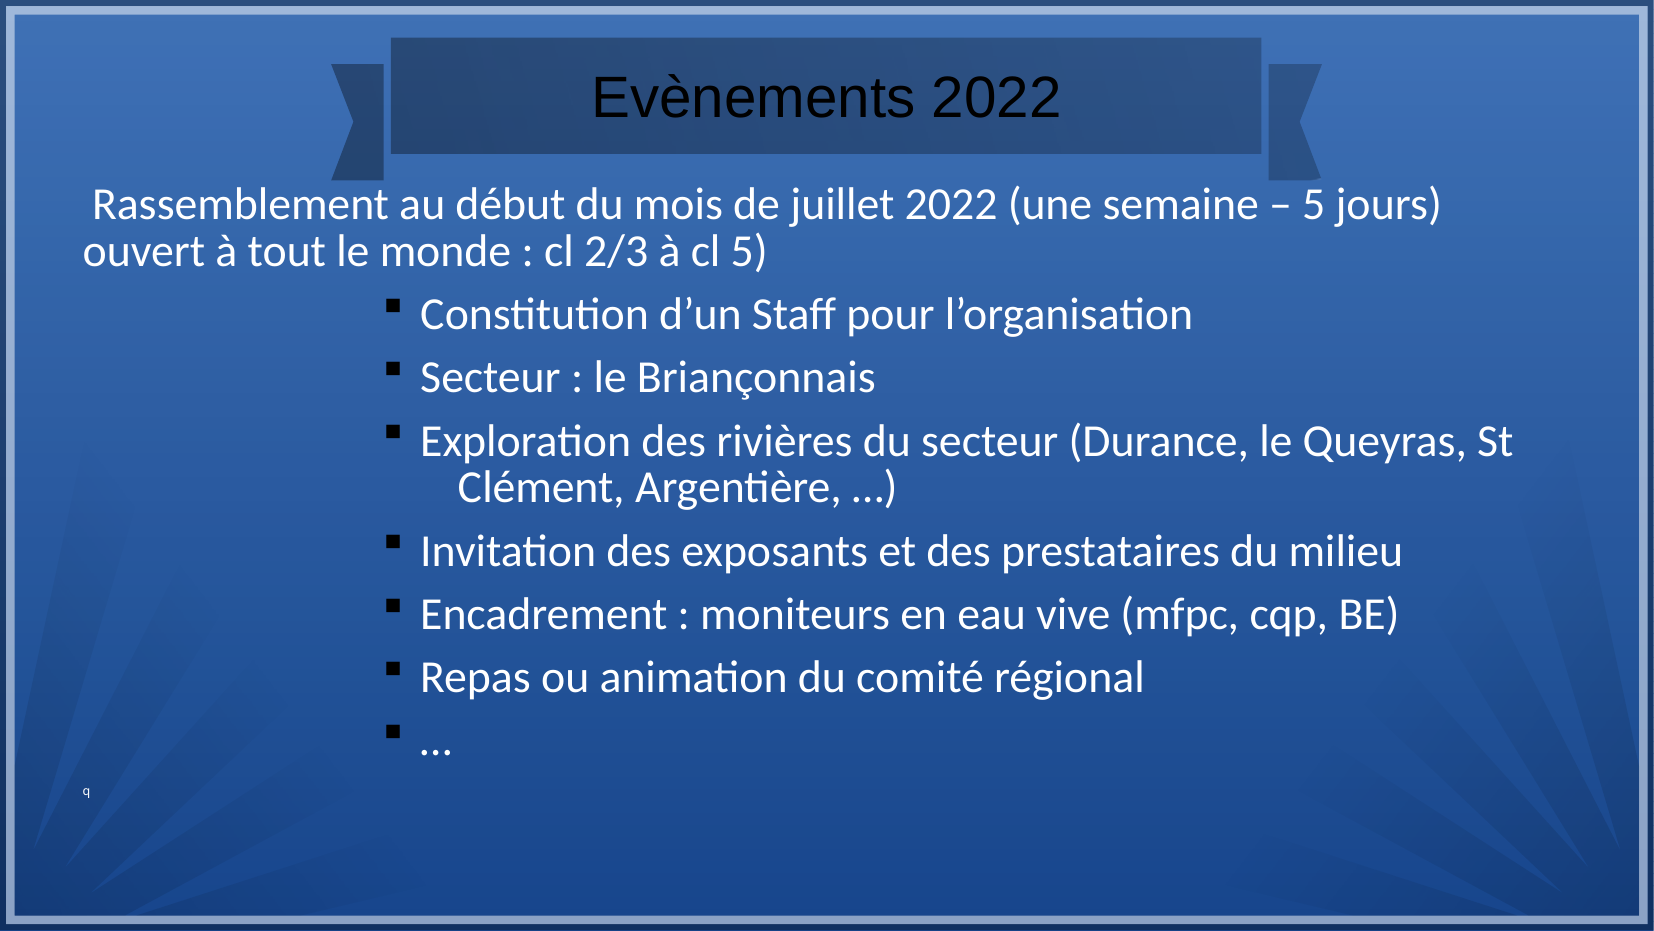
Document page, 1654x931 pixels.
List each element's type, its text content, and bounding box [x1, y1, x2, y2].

title Evènements 2022 [389, 59, 1264, 129]
list Rassemblement au début du mois de juillet 2022 (une semaine – 5 jours) ouvert à tout le monde : cl 2/3 à cl 5) Constitution d’un Staff pour l’organisation Secteur : le Briançonnais Exploration des rivières du secteur (Durance, le Queyras, St Clément, Argentière, …) Invitation des exposants et des prestataires du milieu Encadrement : moniteurs en eau vive (mfpc, cqp, BE) Repas ou animation du comité régional … [82, 129, 1571, 853]
